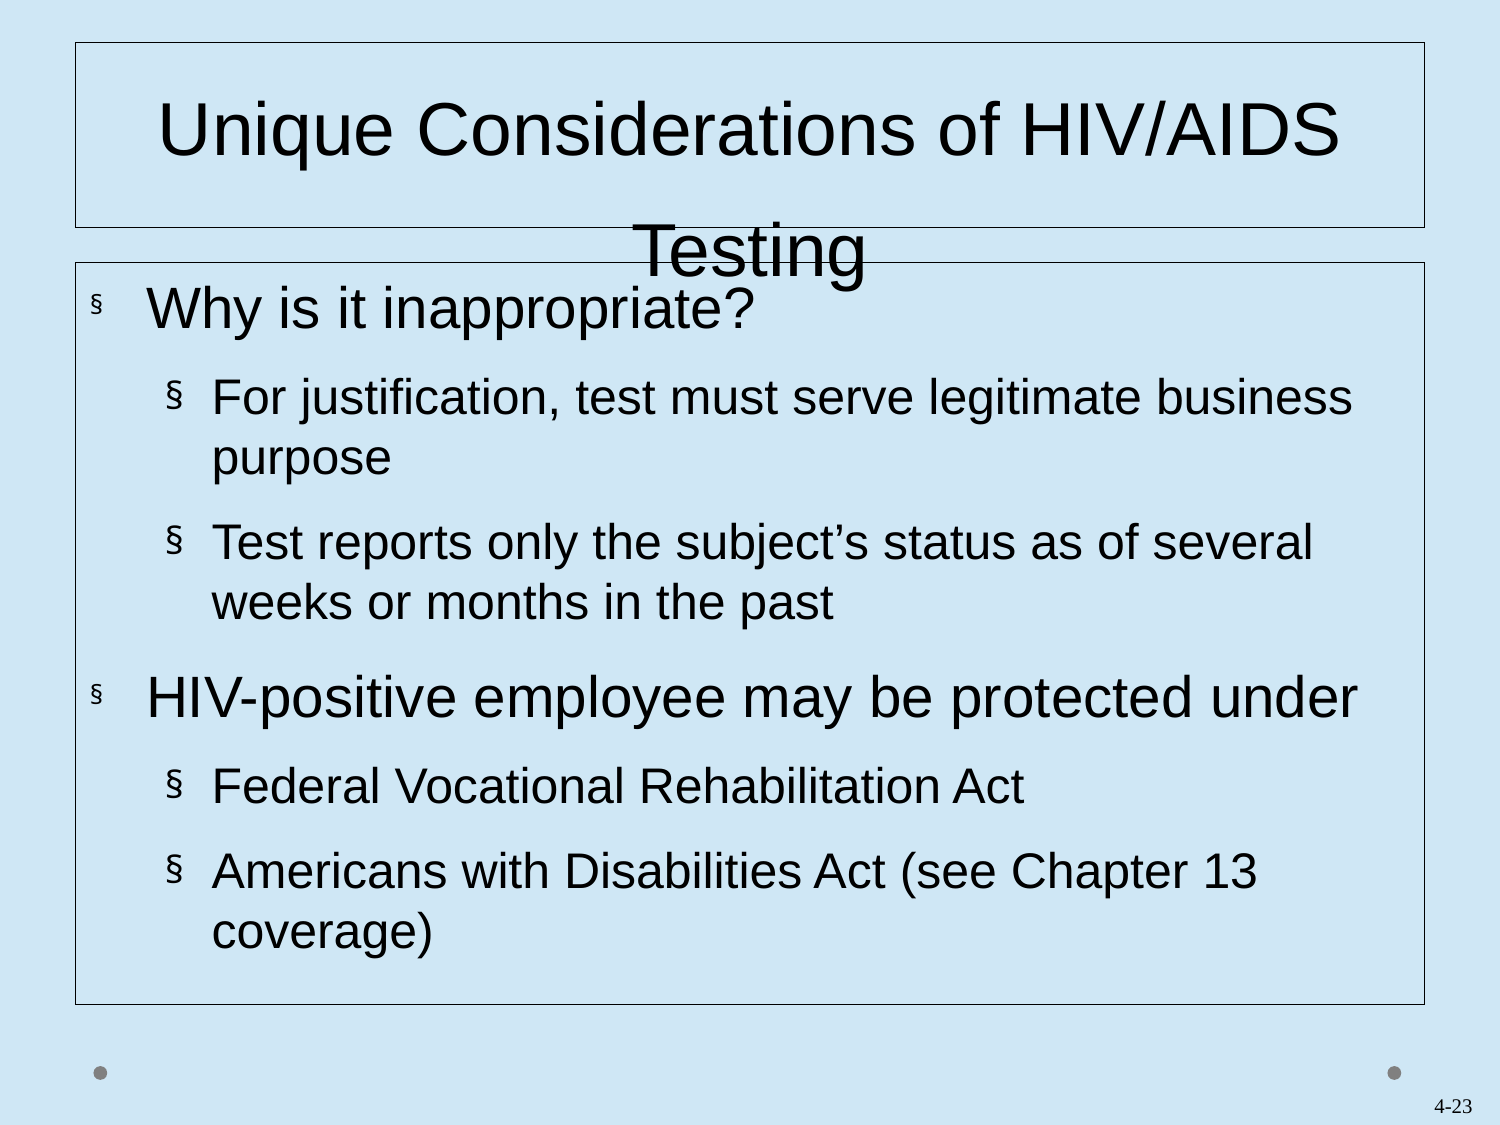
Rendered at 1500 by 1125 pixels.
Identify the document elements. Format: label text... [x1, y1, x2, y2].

title Unique Considerations of HIV/AIDS Testing [75, 42, 1425, 228]
list Why is it inappropriate? For justification, test must serve legitimate business purpose Test reports only the subject’s status as of several weeks or months in the past HIV-positive employee may be protected under Federal Vocational Rehabilitation Act Americans with Disabilities Act (see Chapter 13 coverage) [75, 262, 1425, 1005]
